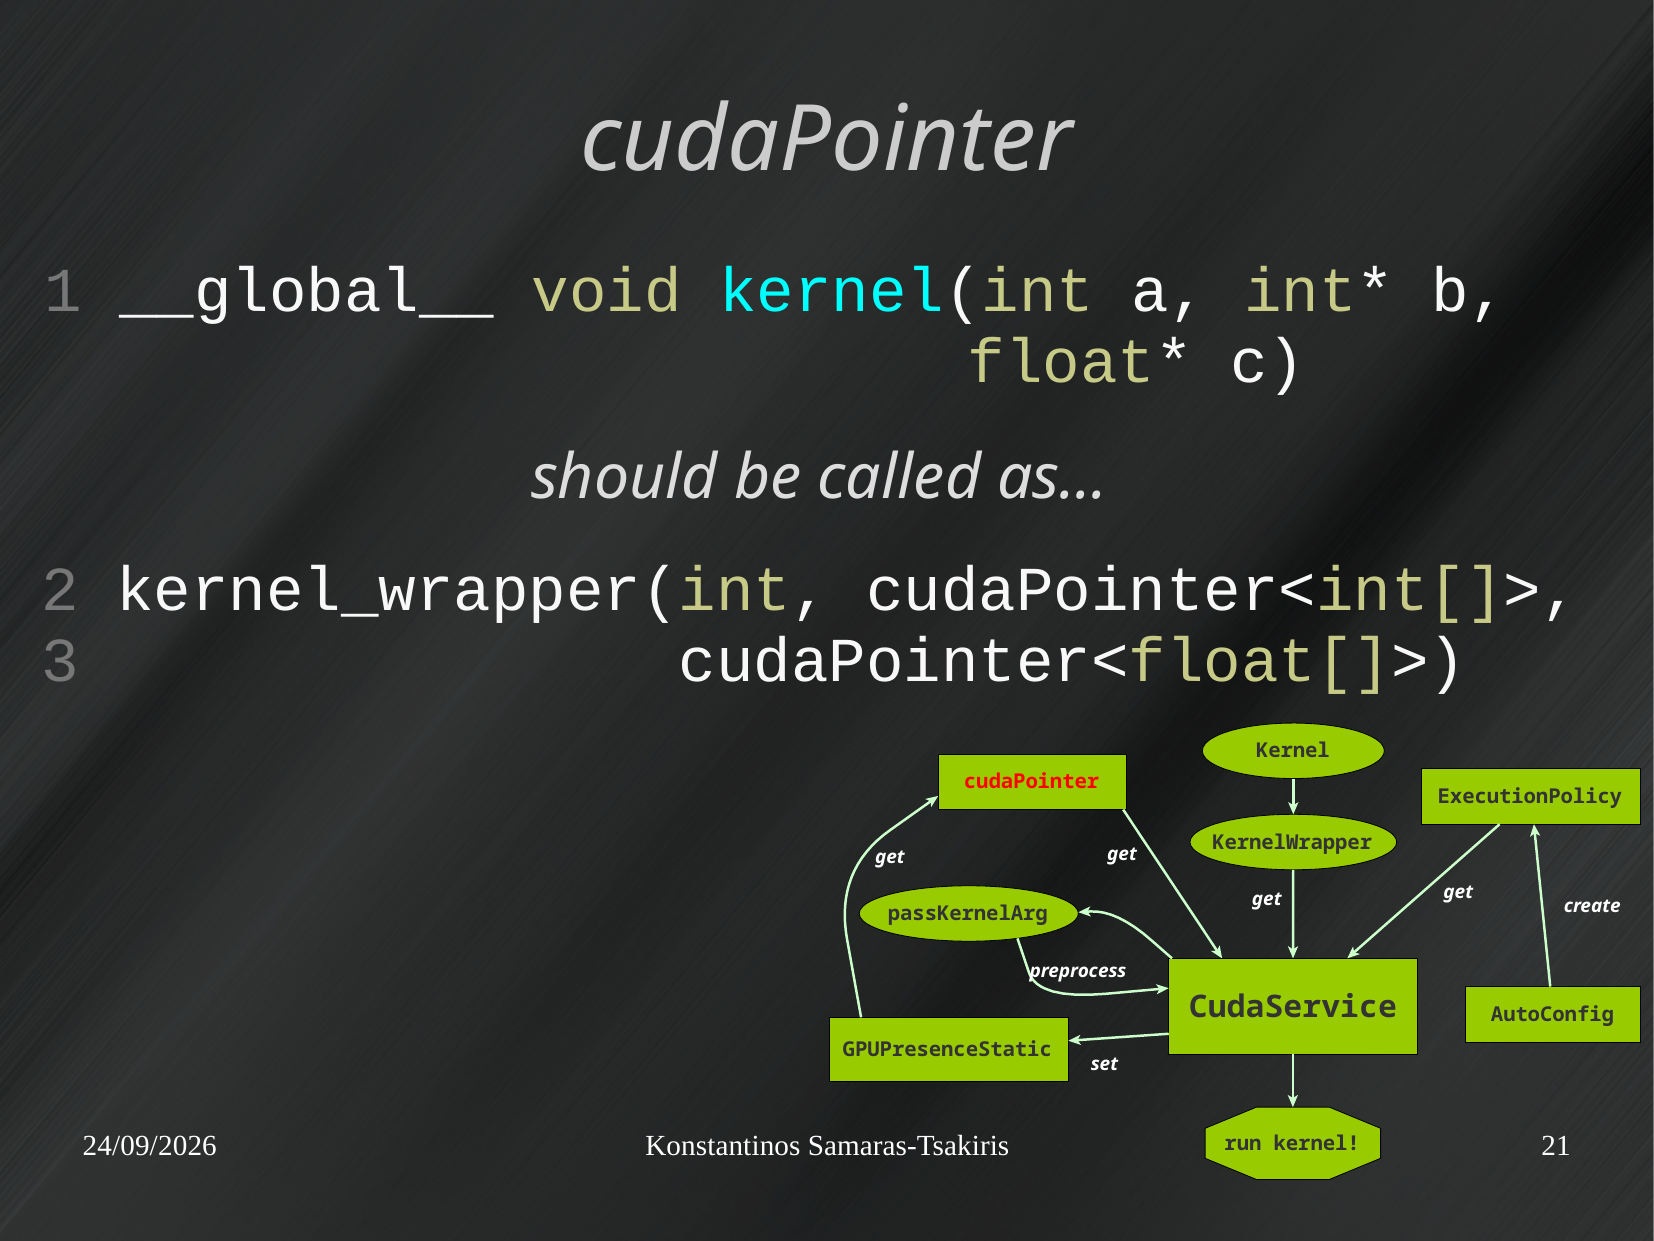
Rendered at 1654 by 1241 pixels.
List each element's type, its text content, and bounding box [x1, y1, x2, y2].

text_box 1 __global__ void kernel(int a, int* b, float* c) [29, 251, 1654, 481]
title cudaPointer [82, 31, 1571, 239]
picture [0, 0, 1654, 1241]
text_box 2 kernel_wrapper(int, cudaPointer<int[]>, 3 cudaPointer<float[]>) [26, 480, 1594, 710]
text_box should be called as... [469, 408, 1171, 540]
